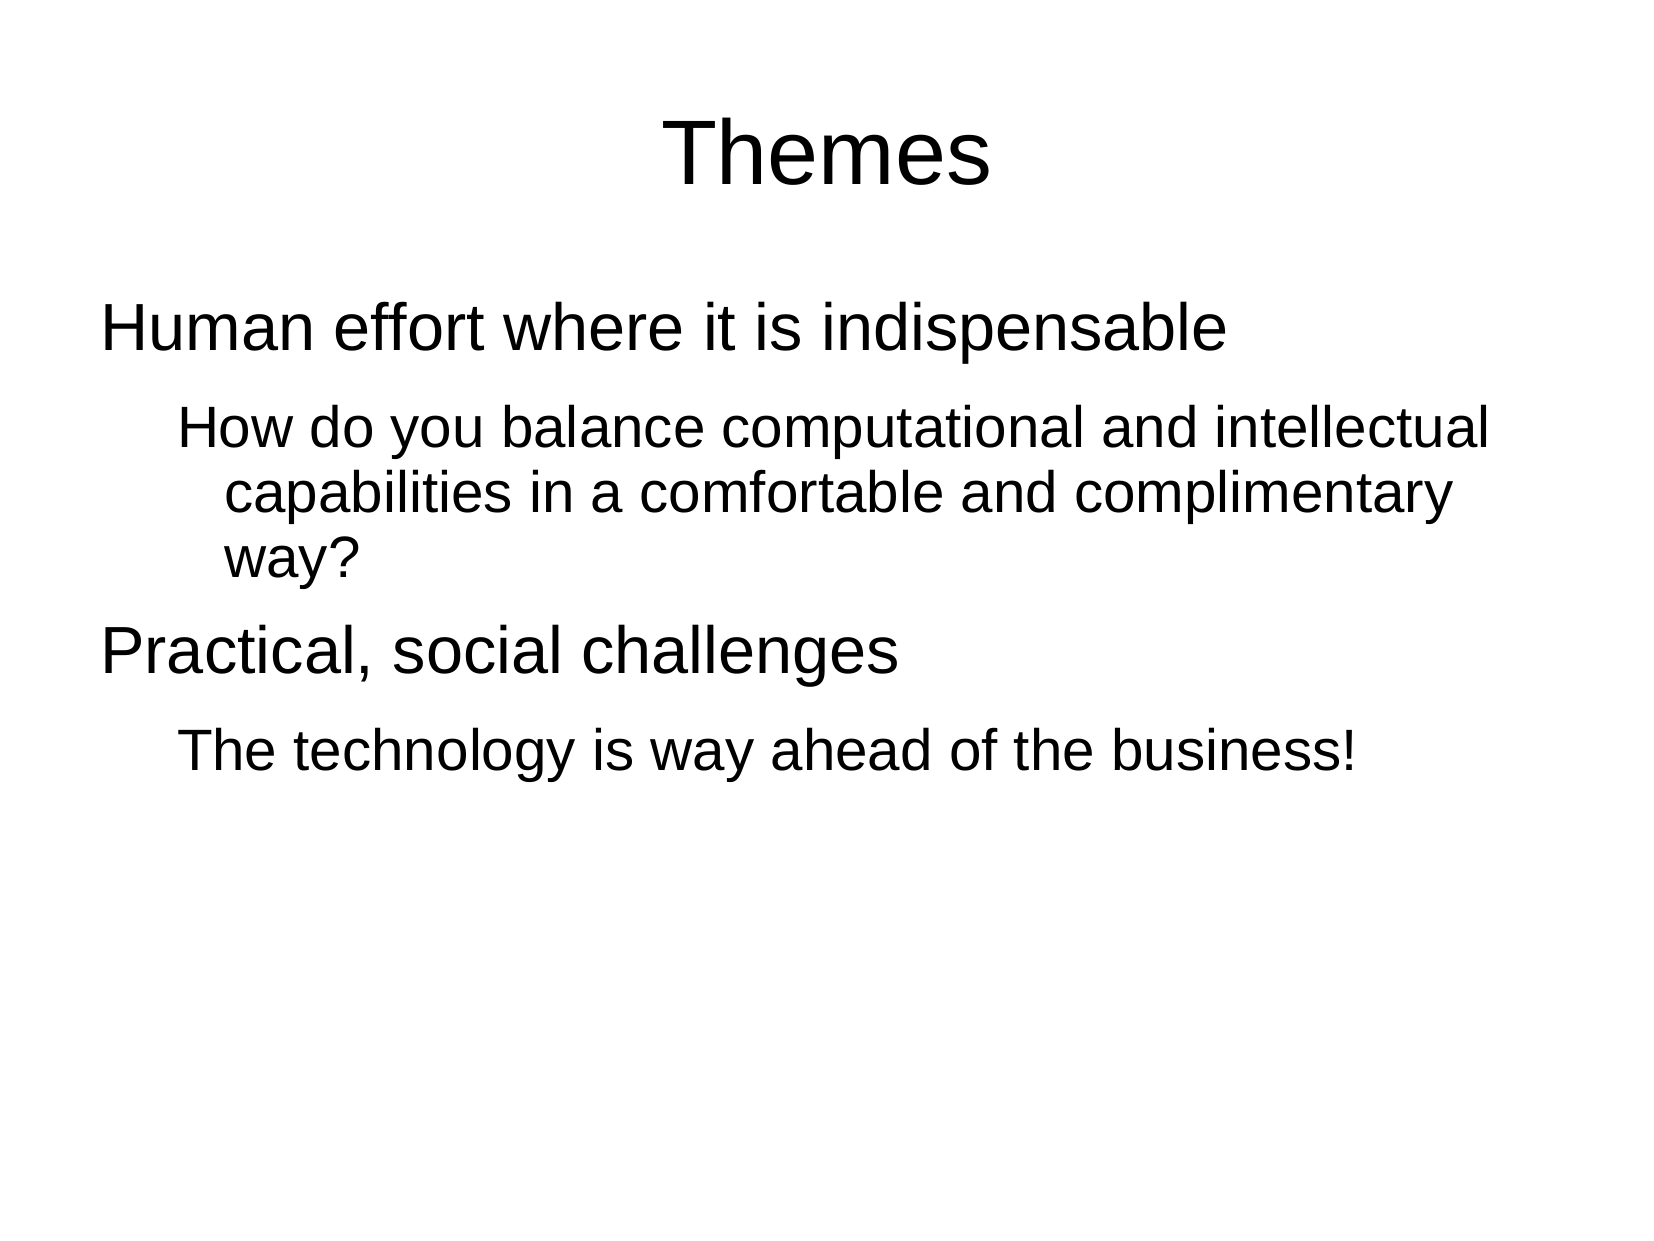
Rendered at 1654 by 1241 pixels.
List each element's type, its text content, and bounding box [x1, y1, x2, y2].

list Human effort where it is indispensable How do you balance computational and intellectual capabilities in a comfortable and complimentary way? Practical, social challenges The technology is way ahead of the business! [82, 290, 1571, 1109]
title Themes [82, 49, 1571, 257]
